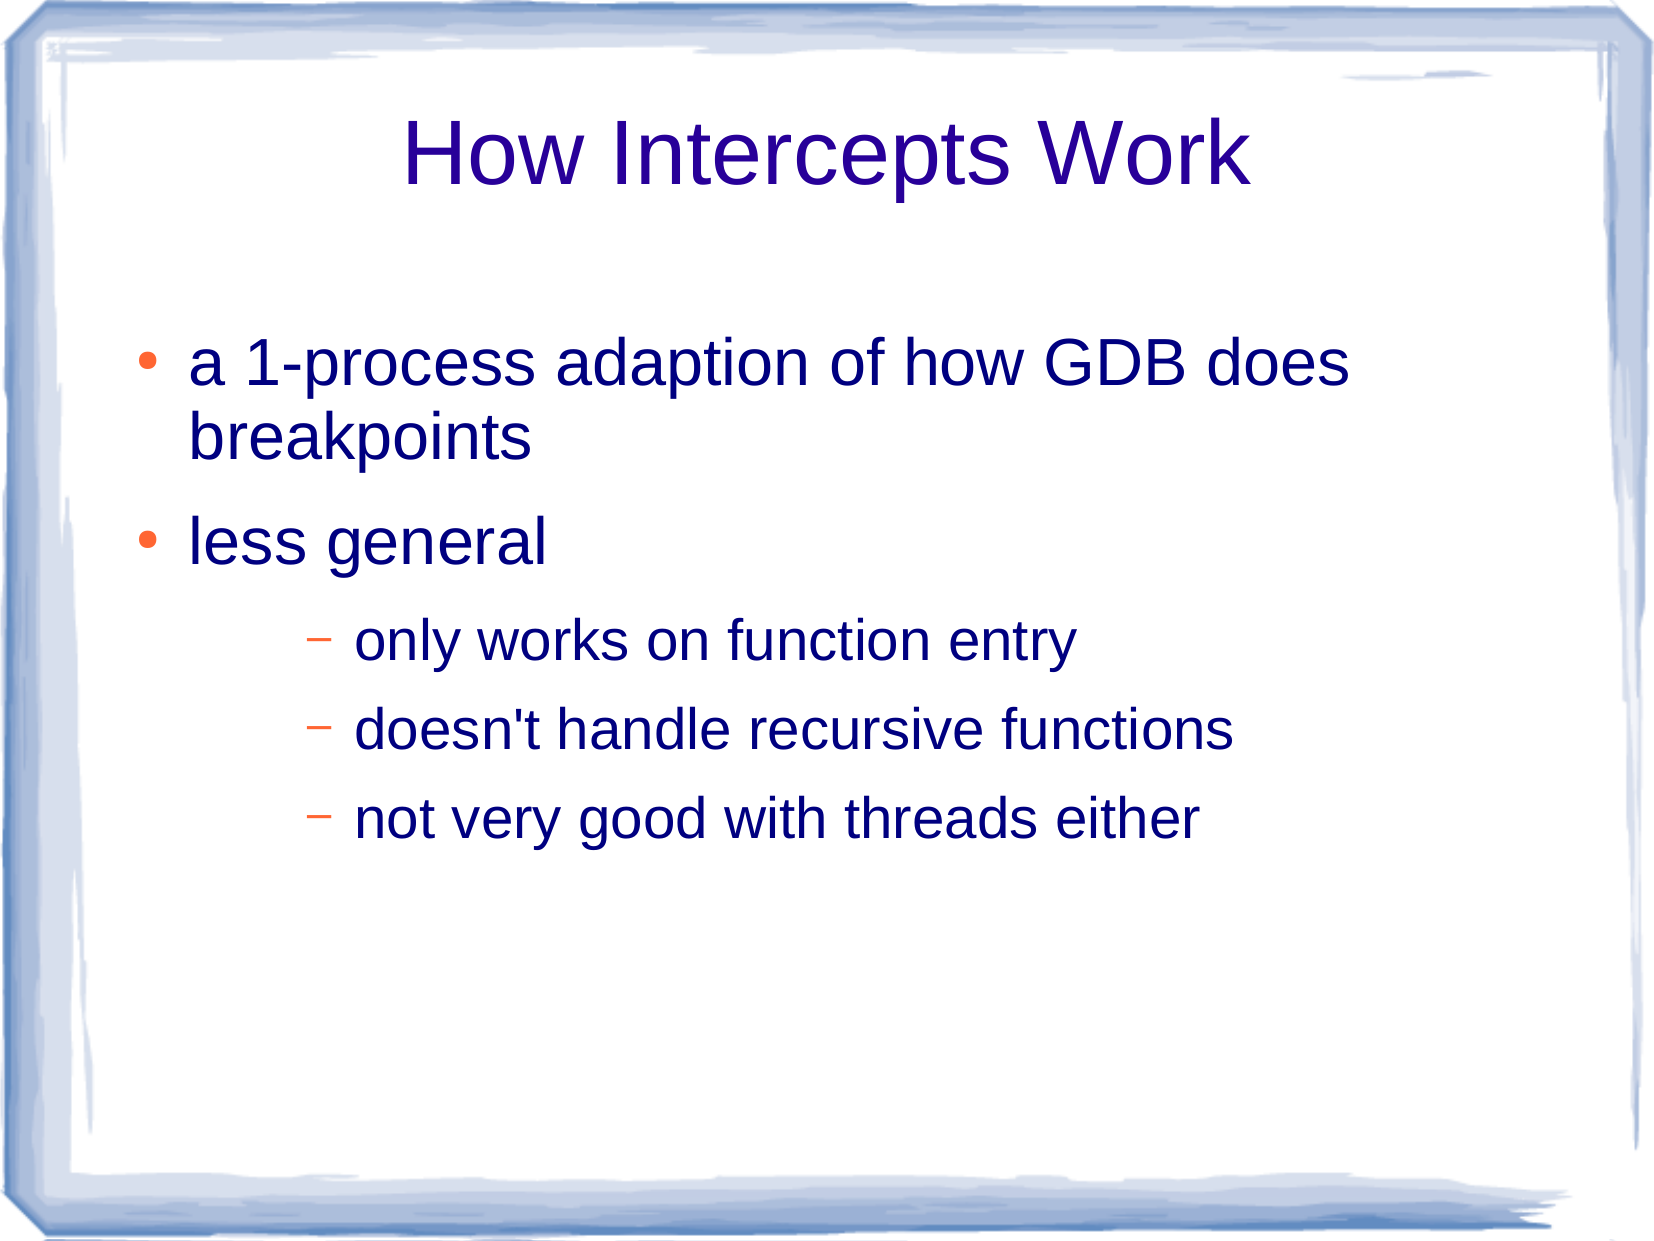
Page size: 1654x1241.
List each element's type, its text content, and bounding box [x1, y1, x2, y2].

list a 1-process adaption of how GDB does breakpoints less general only works on function entry doesn't handle recursive functions not very good with threads either [118, 324, 1571, 1129]
picture [0, 0, 1654, 1241]
title How Intercepts Work [82, 56, 1571, 250]
